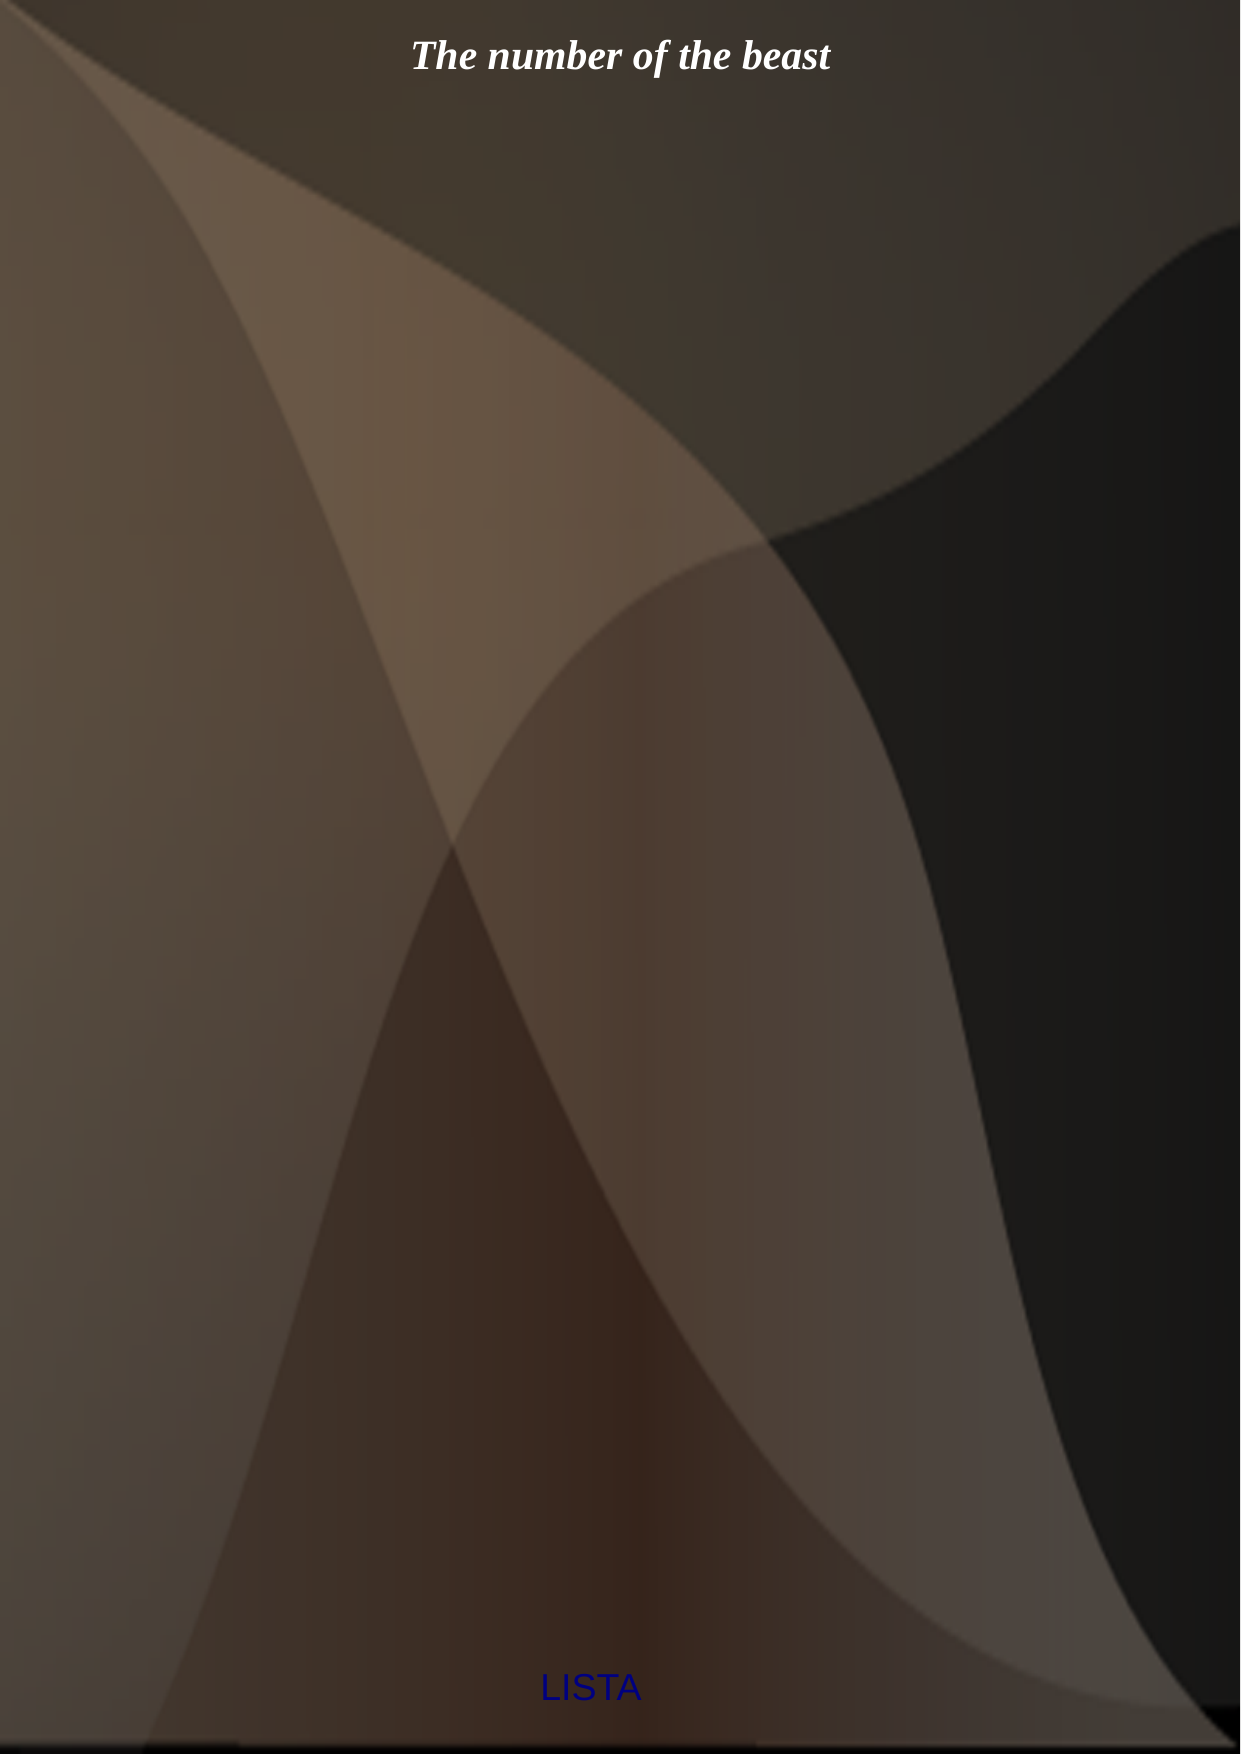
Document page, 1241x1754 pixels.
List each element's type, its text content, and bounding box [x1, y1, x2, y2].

title The number of the beast [88, 23, 1152, 88]
text_box LISTA [525, 1659, 657, 1717]
picture [0, 0, 1241, 1754]
